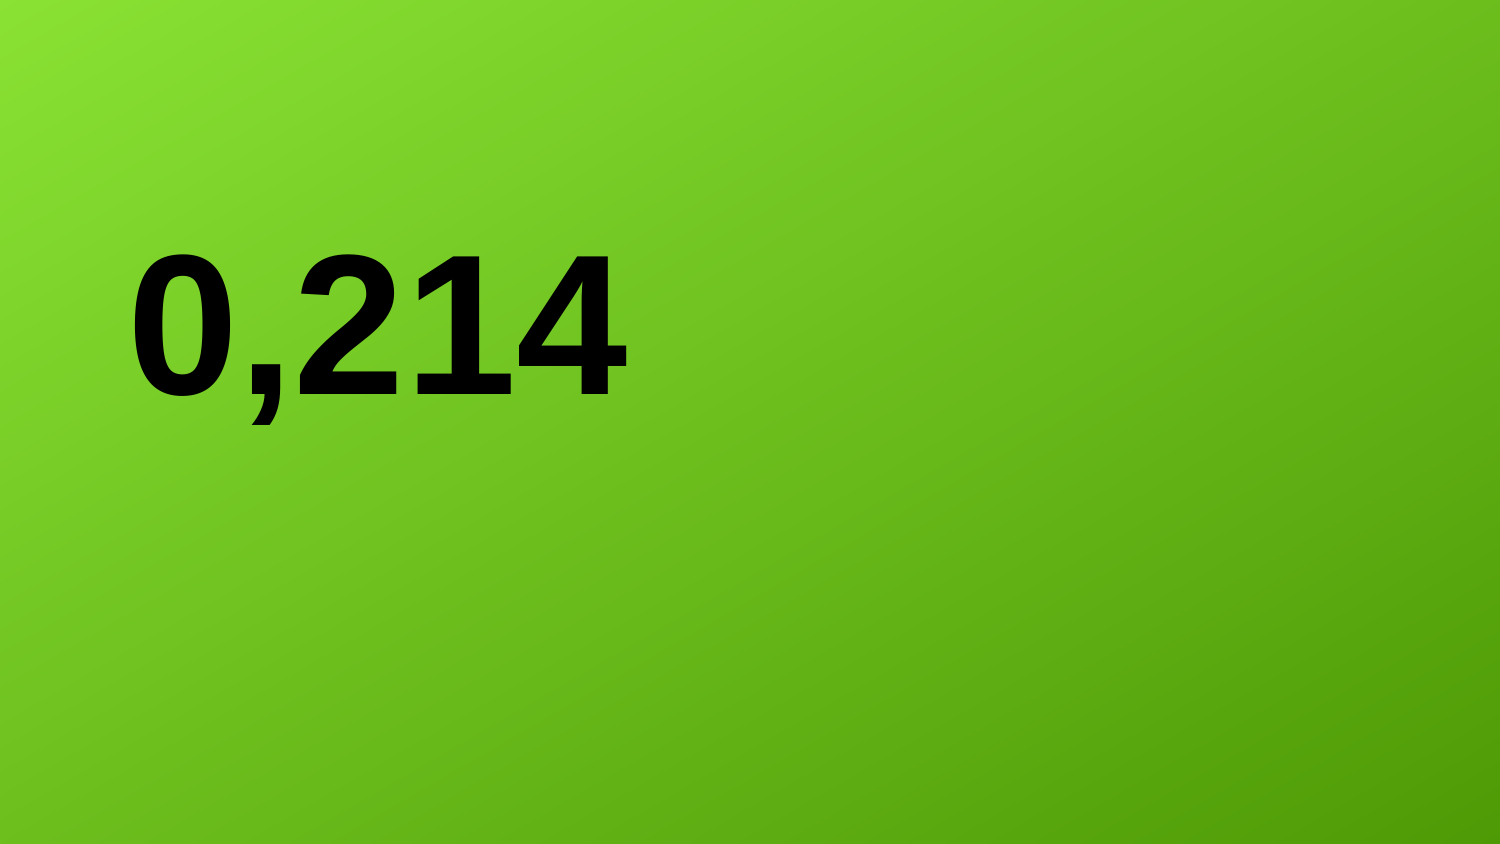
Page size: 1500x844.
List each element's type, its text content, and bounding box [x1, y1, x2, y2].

text_box 0,214 [112, 259, 1388, 450]
text_box 0,214 [541, 283, 582, 346]
text_box 0,214 [162, 276, 202, 374]
